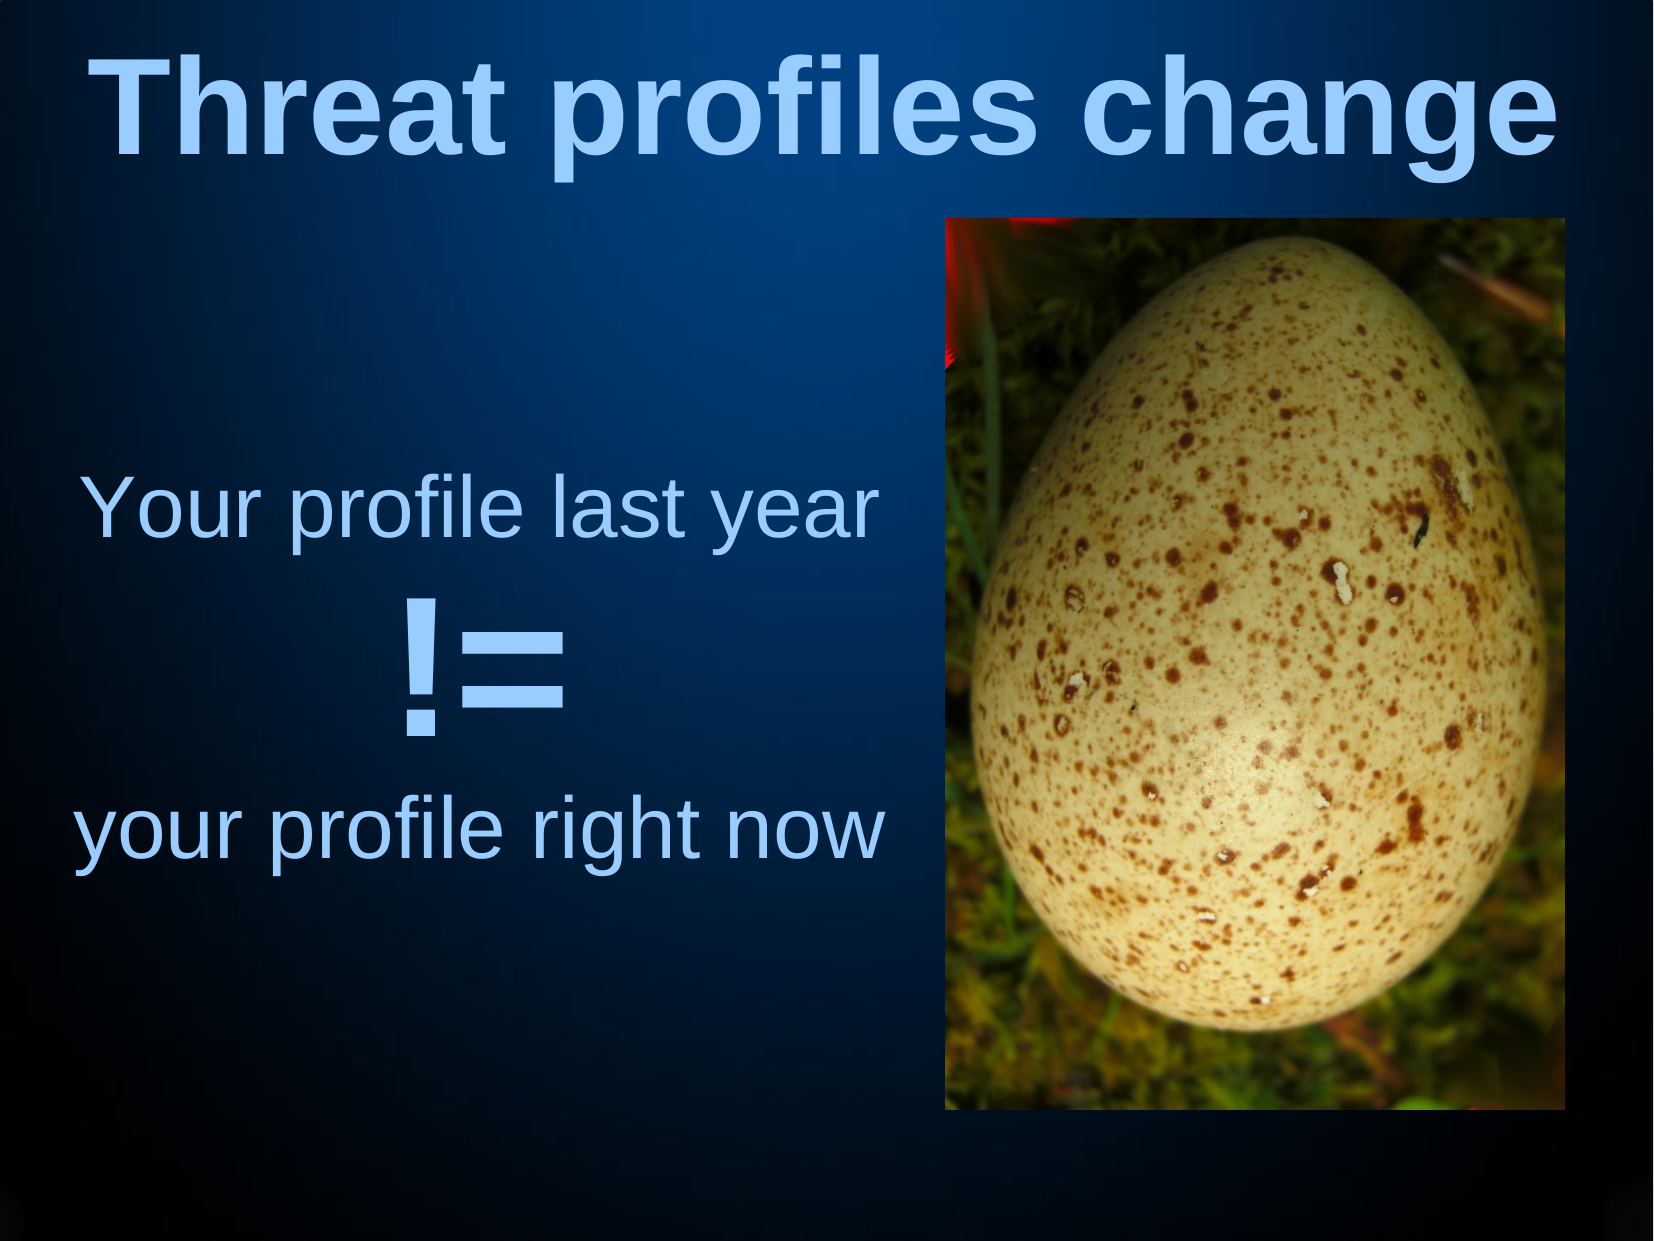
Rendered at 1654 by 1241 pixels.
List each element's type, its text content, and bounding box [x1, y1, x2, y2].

title Your profile last year != your profile right now [60, 225, 901, 1111]
title Threat profiles change [0, 2, 1651, 211]
picture [0, 0, 1654, 1241]
